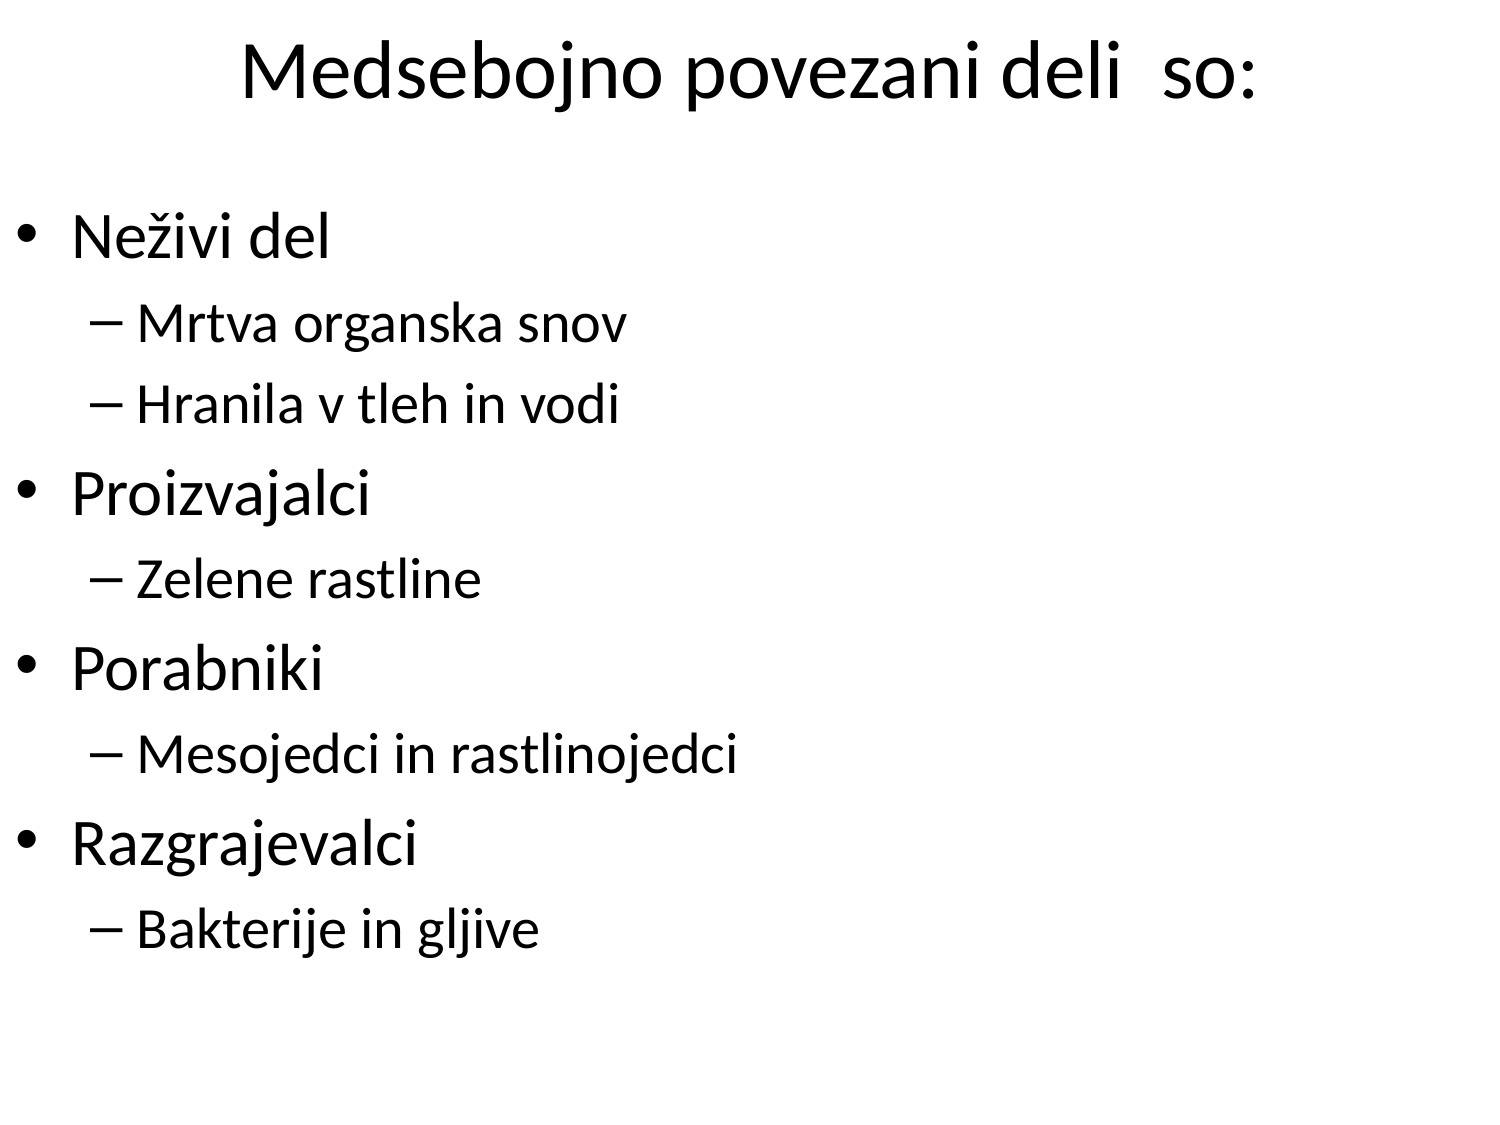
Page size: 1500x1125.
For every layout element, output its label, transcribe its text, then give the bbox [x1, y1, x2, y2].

title Medsebojno povezani deli so: [0, 42, 1500, 184]
list Neživi del Mrtva organska snov Hranila v tleh in vodi Proizvajalci Zelene rastline Porabniki Mesojedci in rastlinojedci Razgrajevalci Bakterije in gljive [0, 184, 1500, 1005]
